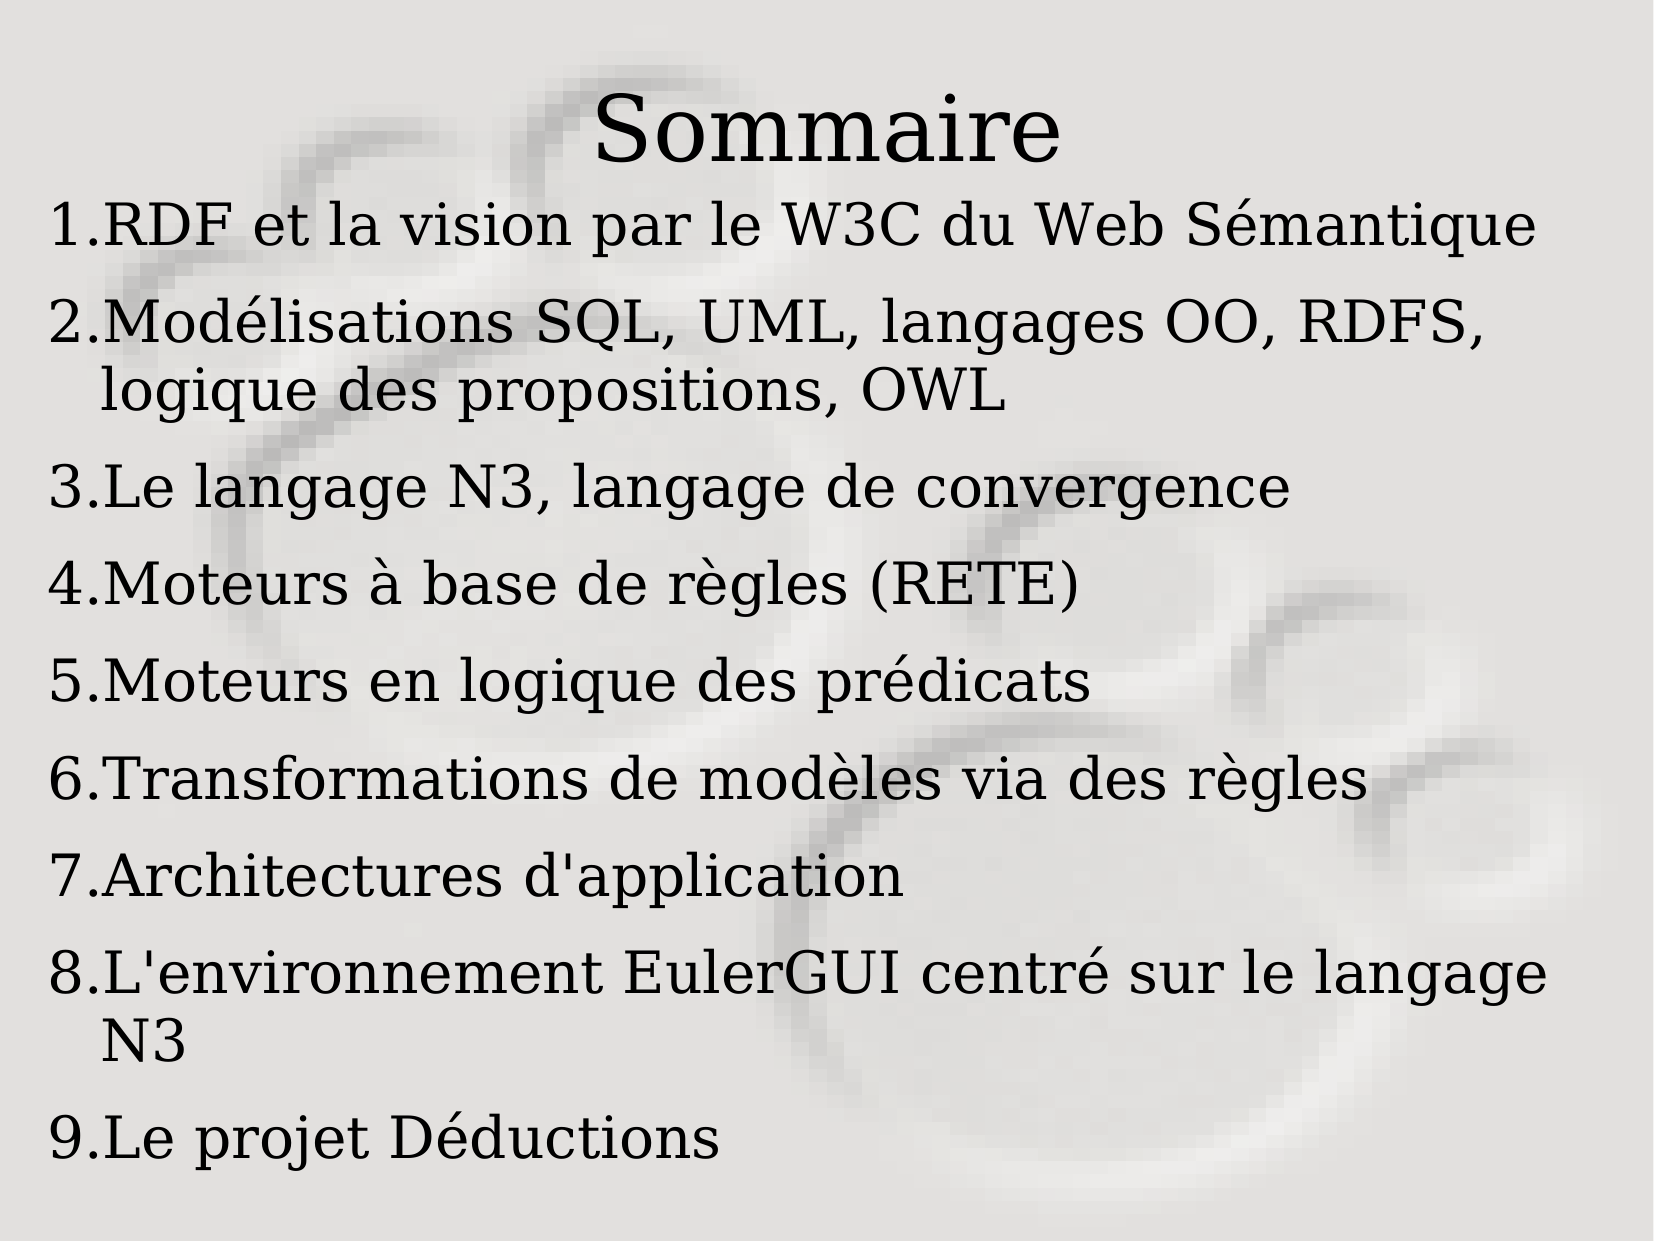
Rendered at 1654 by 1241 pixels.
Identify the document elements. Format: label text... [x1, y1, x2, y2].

list RDF et la vision par le W3C du Web Sémantique Modélisations SQL, UML, langages OO, RDFS, logique des propositions, OWL Le langage N3, langage de convergence Moteurs à base de règles (RETE) Moteurs en logique des prédicats Transformations de modèles via des règles Architectures d'application L'environnement EulerGUI centré sur le langage N3 Le projet Déductions [29, 191, 1565, 1173]
picture [0, 0, 1654, 1241]
title Sommaire [121, 25, 1534, 191]
